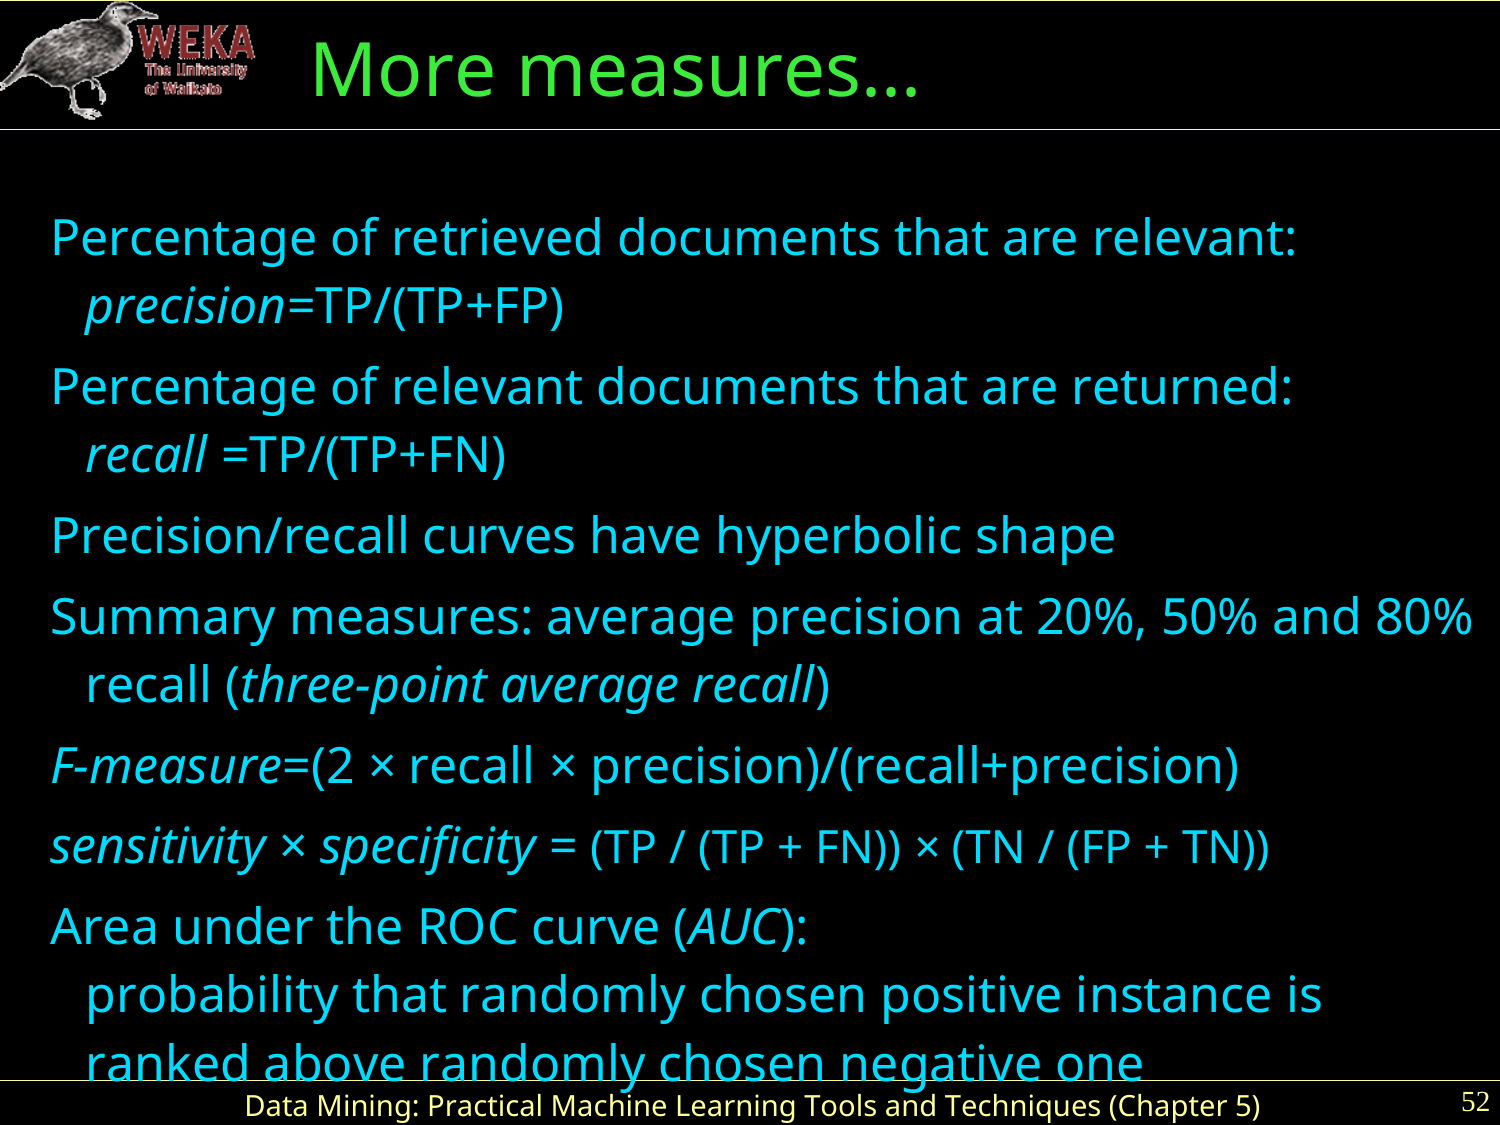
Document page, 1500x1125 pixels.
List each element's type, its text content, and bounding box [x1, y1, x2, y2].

text_box Percentage of retrieved documents that are relevant: precision=TP/(TP+FP) Percentage of relevant documents that are returned: recall =TP/(TP+FN) Precision/recall curves have hyperbolic shape Summary measures: average precision at 20%, 50% and 80% recall (three-point average recall) F-measure=(2 × recall × precision)/(recall+precision) sensitivity × specificity = (TP / (TP + FN)) × (TN / (FP + TN)) Area under the ROC curve (AUC): probability that randomly chosen positive instance is ranked above randomly chosen negative one [0, 194, 1500, 969]
title More measures... [295, 0, 1500, 148]
picture [0, 1, 266, 129]
